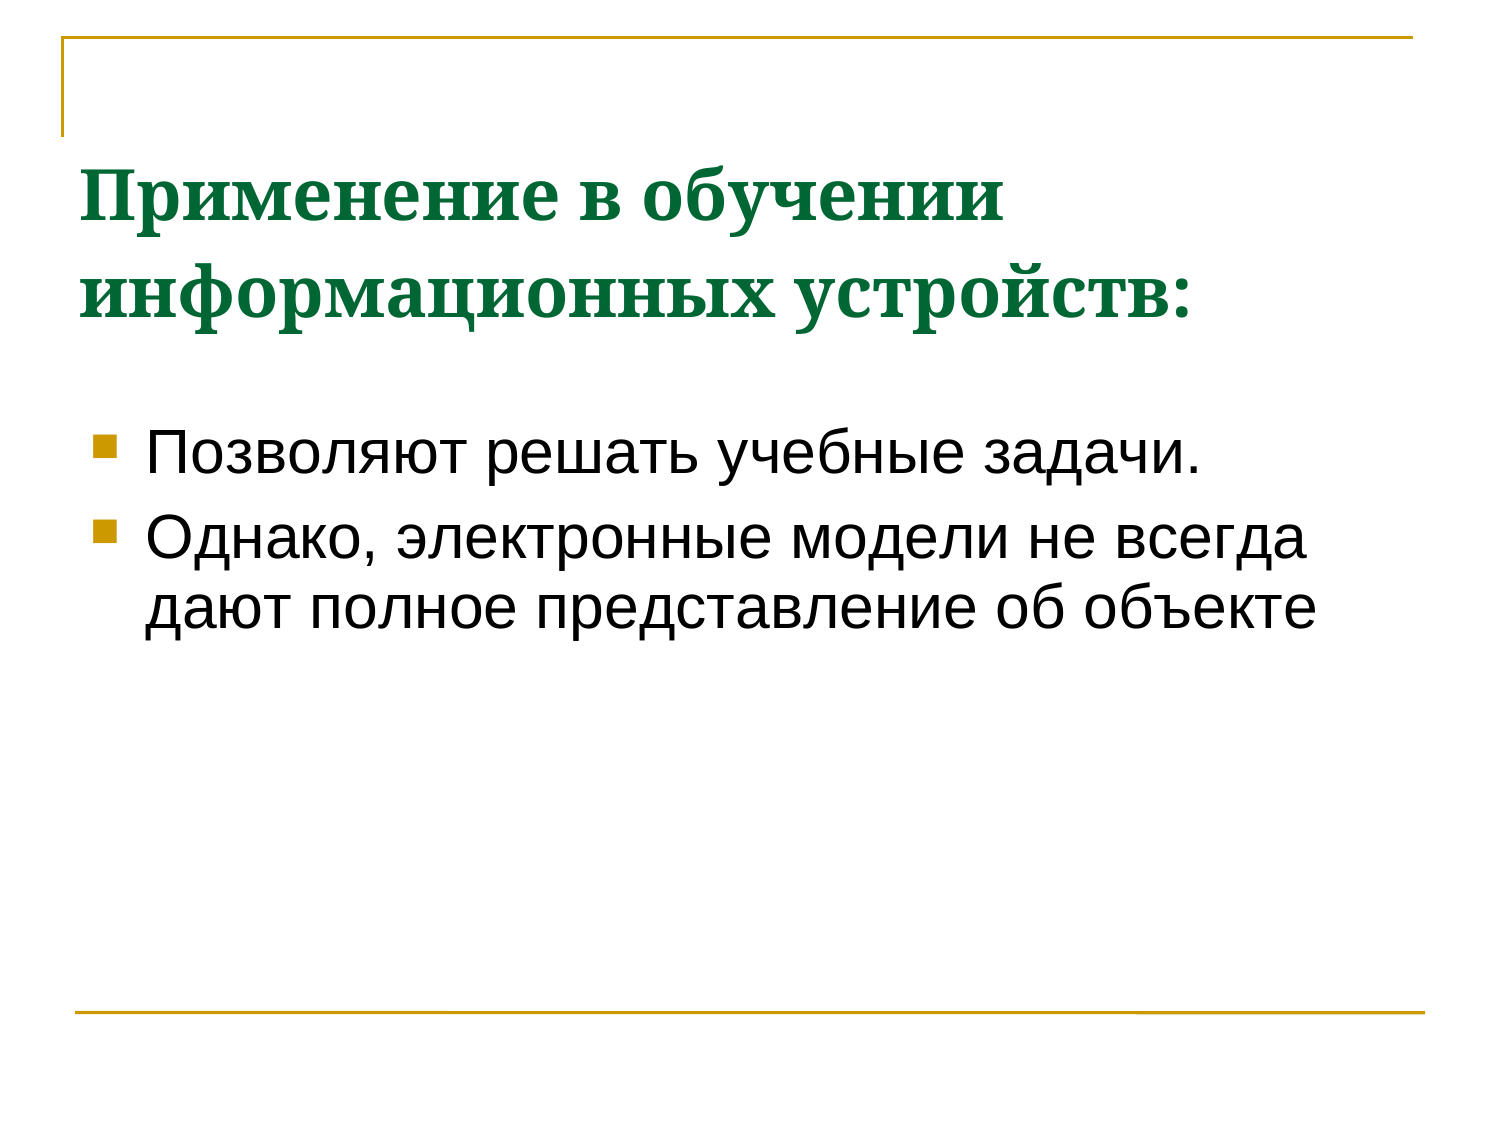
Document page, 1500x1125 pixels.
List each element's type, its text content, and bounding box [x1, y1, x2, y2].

list Позволяют решать учебные задачи. Однако, электронные модели не всегда дают полное представление об объекте [75, 409, 1426, 1006]
title Применение в обучении информационных устройств: [64, 137, 1426, 328]
